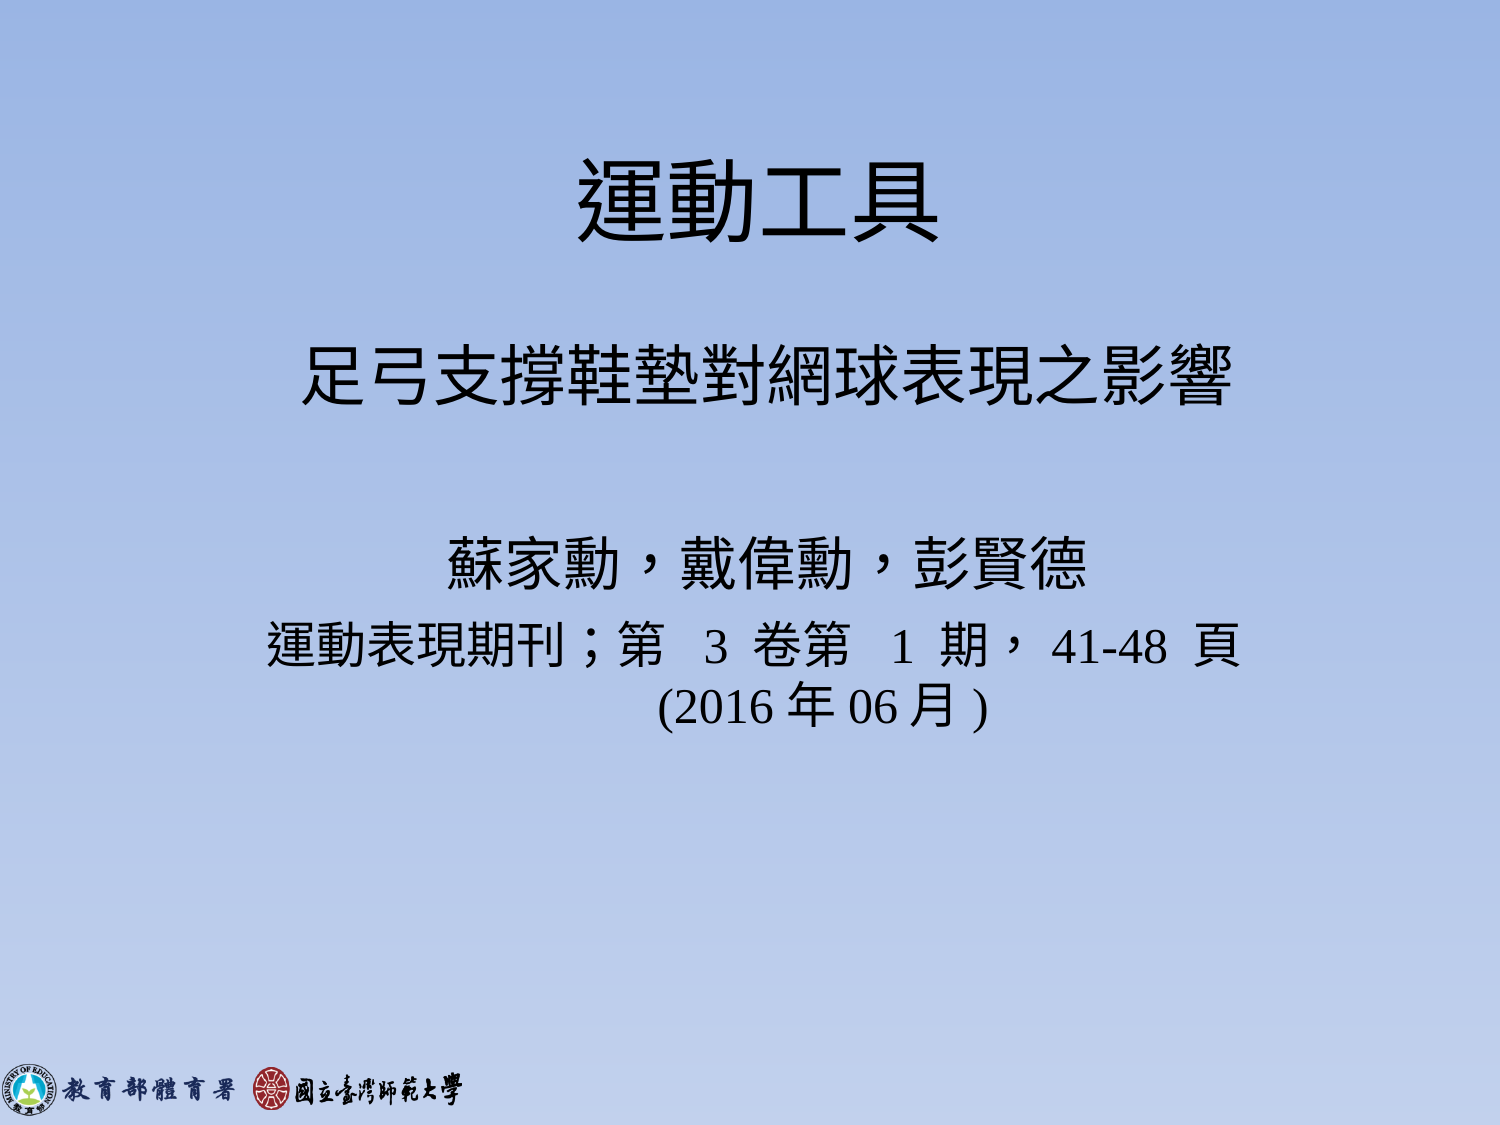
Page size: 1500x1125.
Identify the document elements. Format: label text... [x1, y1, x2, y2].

title 運動工具 [121, 78, 1397, 320]
picture [0, 1051, 243, 1125]
subtitle 足弓支撐鞋墊對網球表現之影響 蘇家勳，戴偉勳，彭賢德 運動表現期刊；第 3 卷第 1 期，41-48 頁 (2016年06月) [242, 326, 1293, 561]
picture [253, 1067, 462, 1110]
